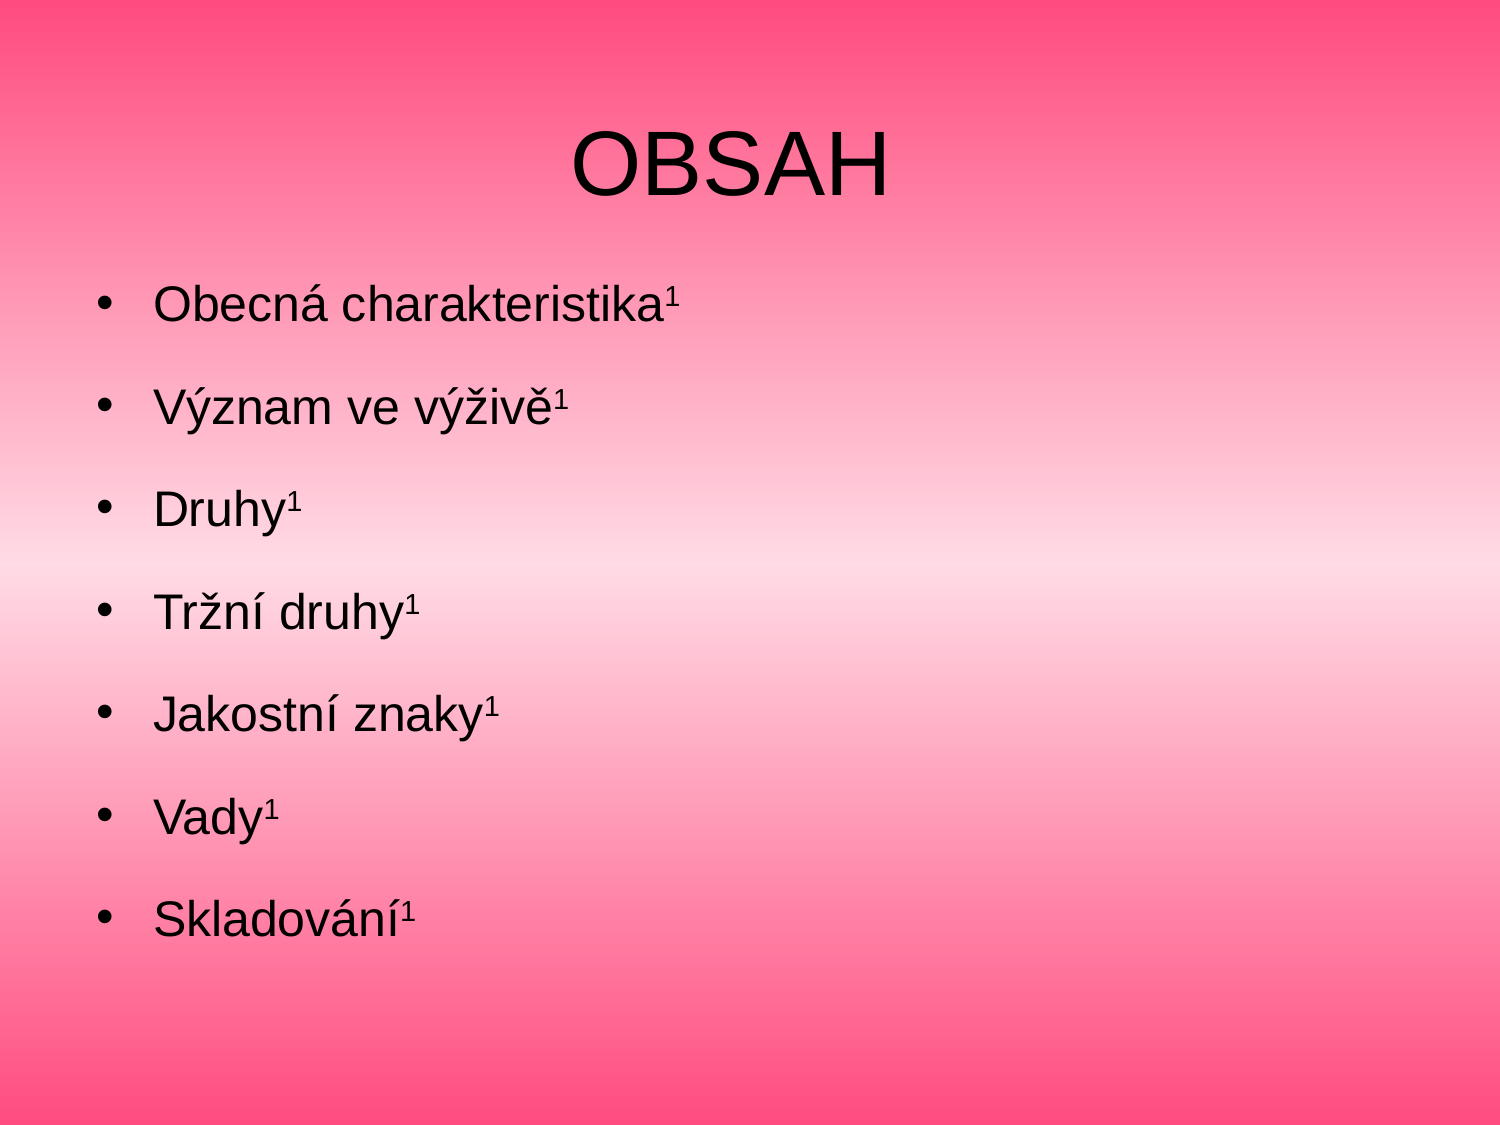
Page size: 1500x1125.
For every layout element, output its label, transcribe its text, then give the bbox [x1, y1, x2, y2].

title OBSAH [93, 93, 1369, 223]
list Obecná charakteristika1 Význam ve výživě1 Druhy1 Tržní druhy1 Jakostní znaky1 Vady1 Skladování1 [81, 234, 1436, 1125]
